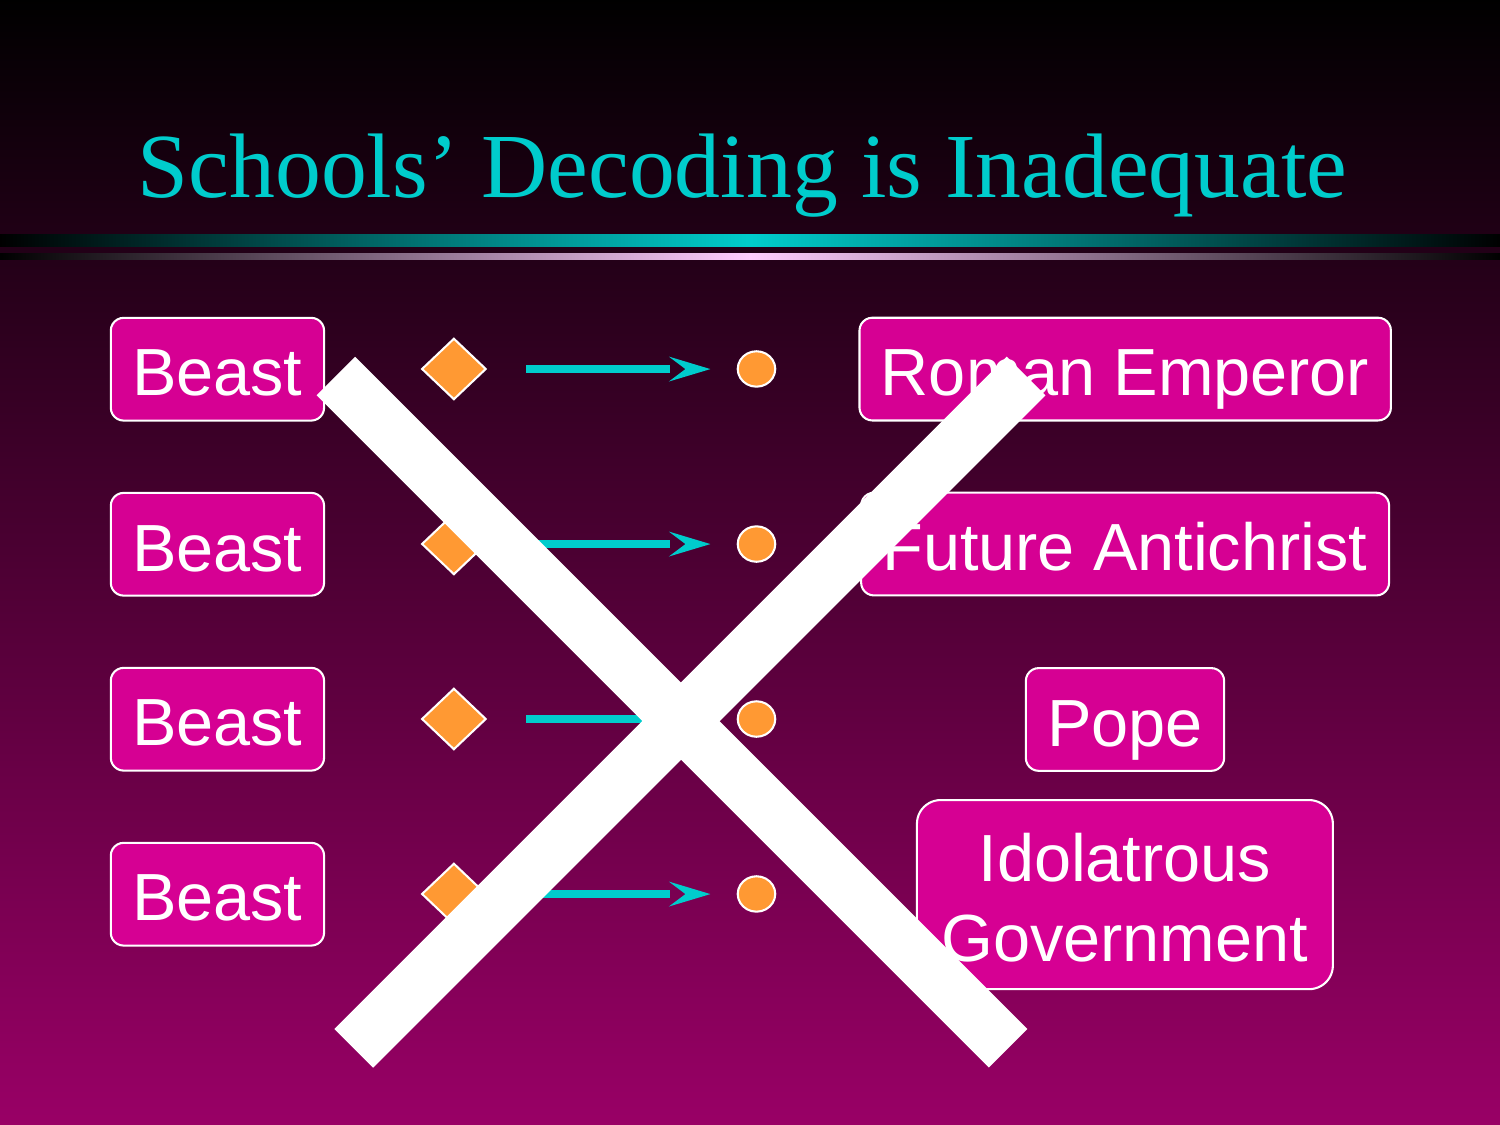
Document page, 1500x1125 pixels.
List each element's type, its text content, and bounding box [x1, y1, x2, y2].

text_box Future Antichrist [861, 492, 1390, 596]
text_box [737, 351, 776, 387]
text_box [737, 701, 776, 737]
text_box Pope [1025, 668, 1225, 771]
text_box [422, 338, 486, 400]
text_box Beast [110, 317, 325, 421]
text_box [737, 876, 776, 912]
text_box Roman Emperor [859, 317, 1391, 421]
text_box [318, 358, 1044, 1067]
title Schools’ Decoding is Inadequate [99, 37, 1388, 225]
text_box Roman Emperor [976, 364, 991, 387]
text_box Beast [110, 492, 325, 596]
text_box Idolatrous Government [916, 800, 1333, 990]
text_box Beast [110, 842, 325, 946]
text_box [737, 526, 776, 562]
text_box [422, 688, 486, 750]
text_box Beast [110, 667, 325, 771]
